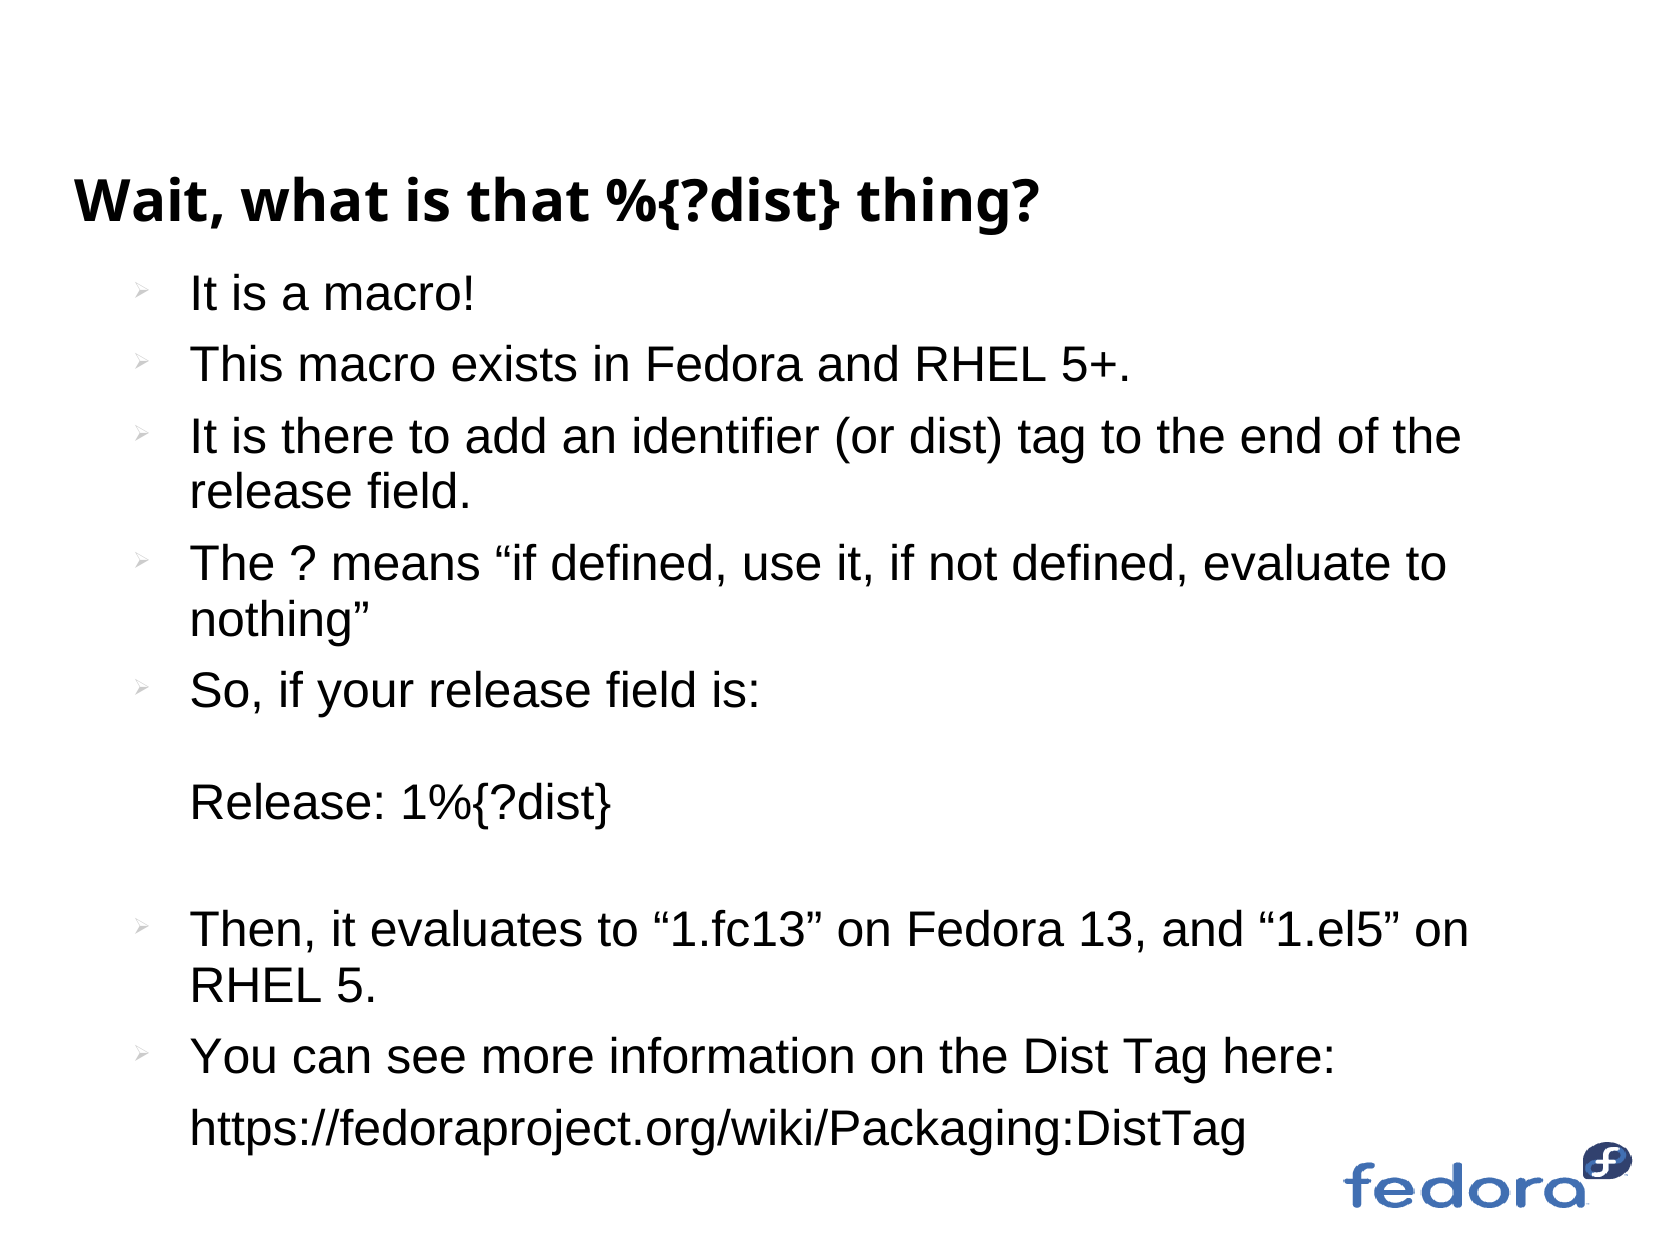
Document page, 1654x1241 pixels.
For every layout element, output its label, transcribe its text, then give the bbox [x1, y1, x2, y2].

list It is a macro! This macro exists in Fedora and RHEL 5+. It is there to add an identifier (or dist) tag to the end of the release field. The ? means “if defined, use it, if not defined, evaluate to nothing” So, if your release field is: Release: 1%{?dist} Then, it evaluates to “1.fc13” on Fedora 13, and “1.el5” on RHEL 5. You can see more information on the Dist Tag here: https://fedoraproject.org/wiki/Packaging:DistTag [77, 264, 1500, 1241]
title Wait, what is that %{?dist} thing? [74, 140, 1506, 259]
picture [1500, 1124, 1651, 1227]
